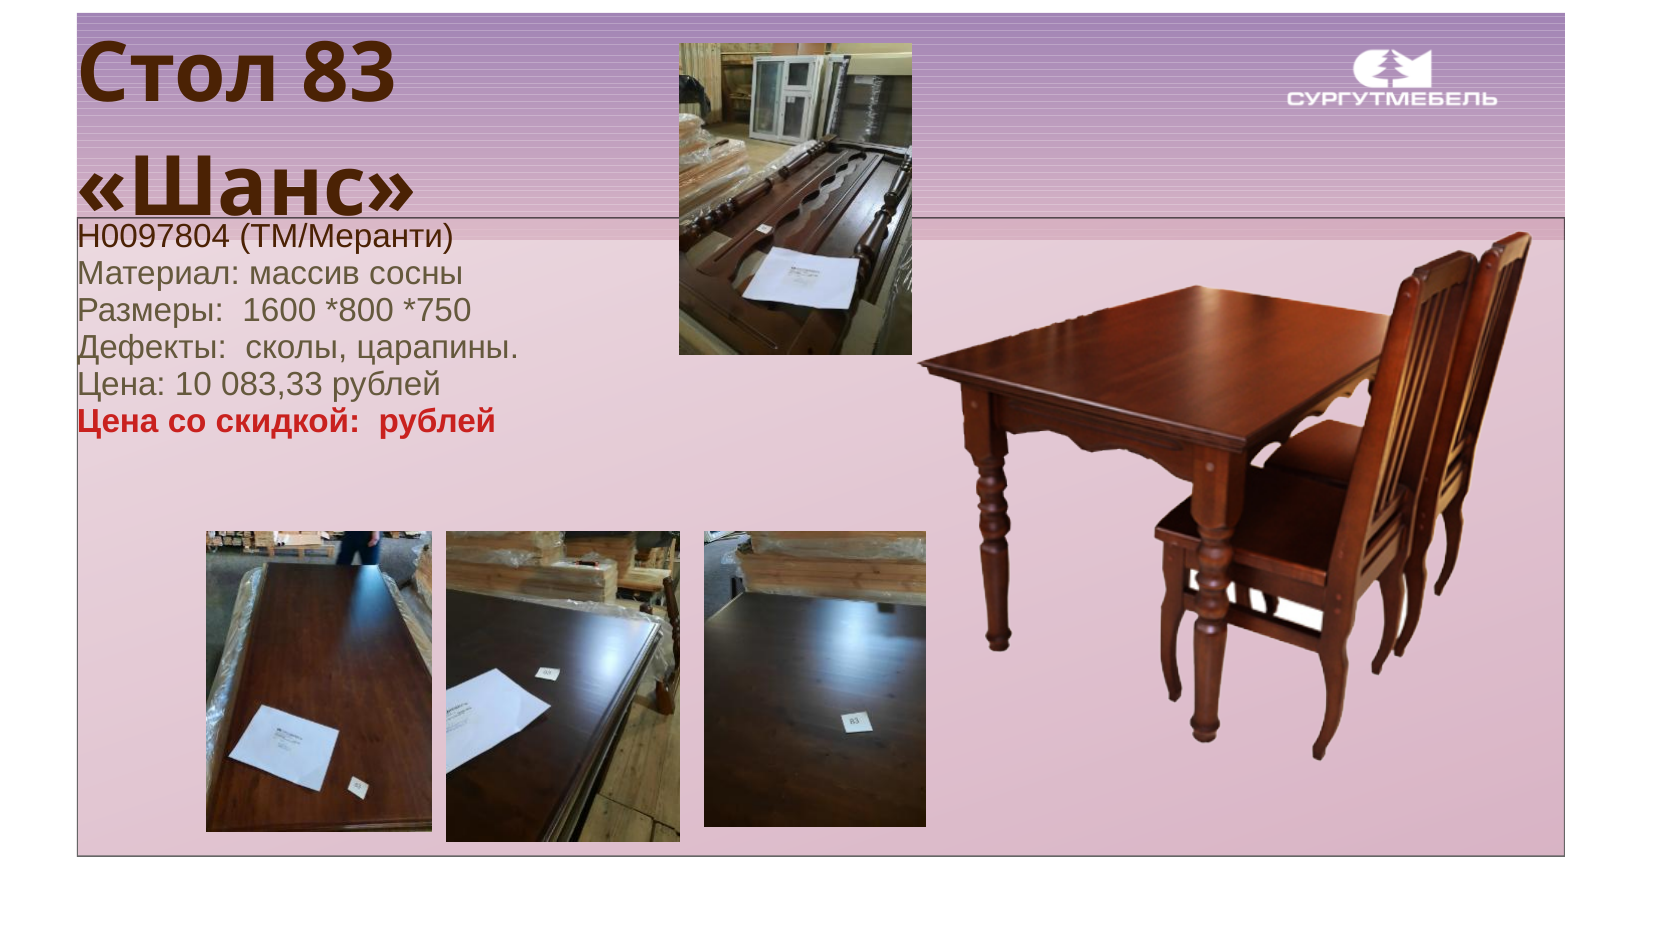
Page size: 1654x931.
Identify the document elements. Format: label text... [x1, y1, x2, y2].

picture [446, 531, 680, 842]
title Стол 83 «Шанс» [76, 23, 1565, 217]
subtitle Н0097804 (ТМ/Меранти) Материал: массив сосны Размеры: 1600 *800 *750 Дефекты: сколы, царапины. Цена: 10 083,33 рублей Цена со скидкой: рублей [76, 217, 1565, 857]
picture [1262, 5, 1513, 170]
picture [206, 531, 432, 832]
picture [679, 43, 1634, 827]
